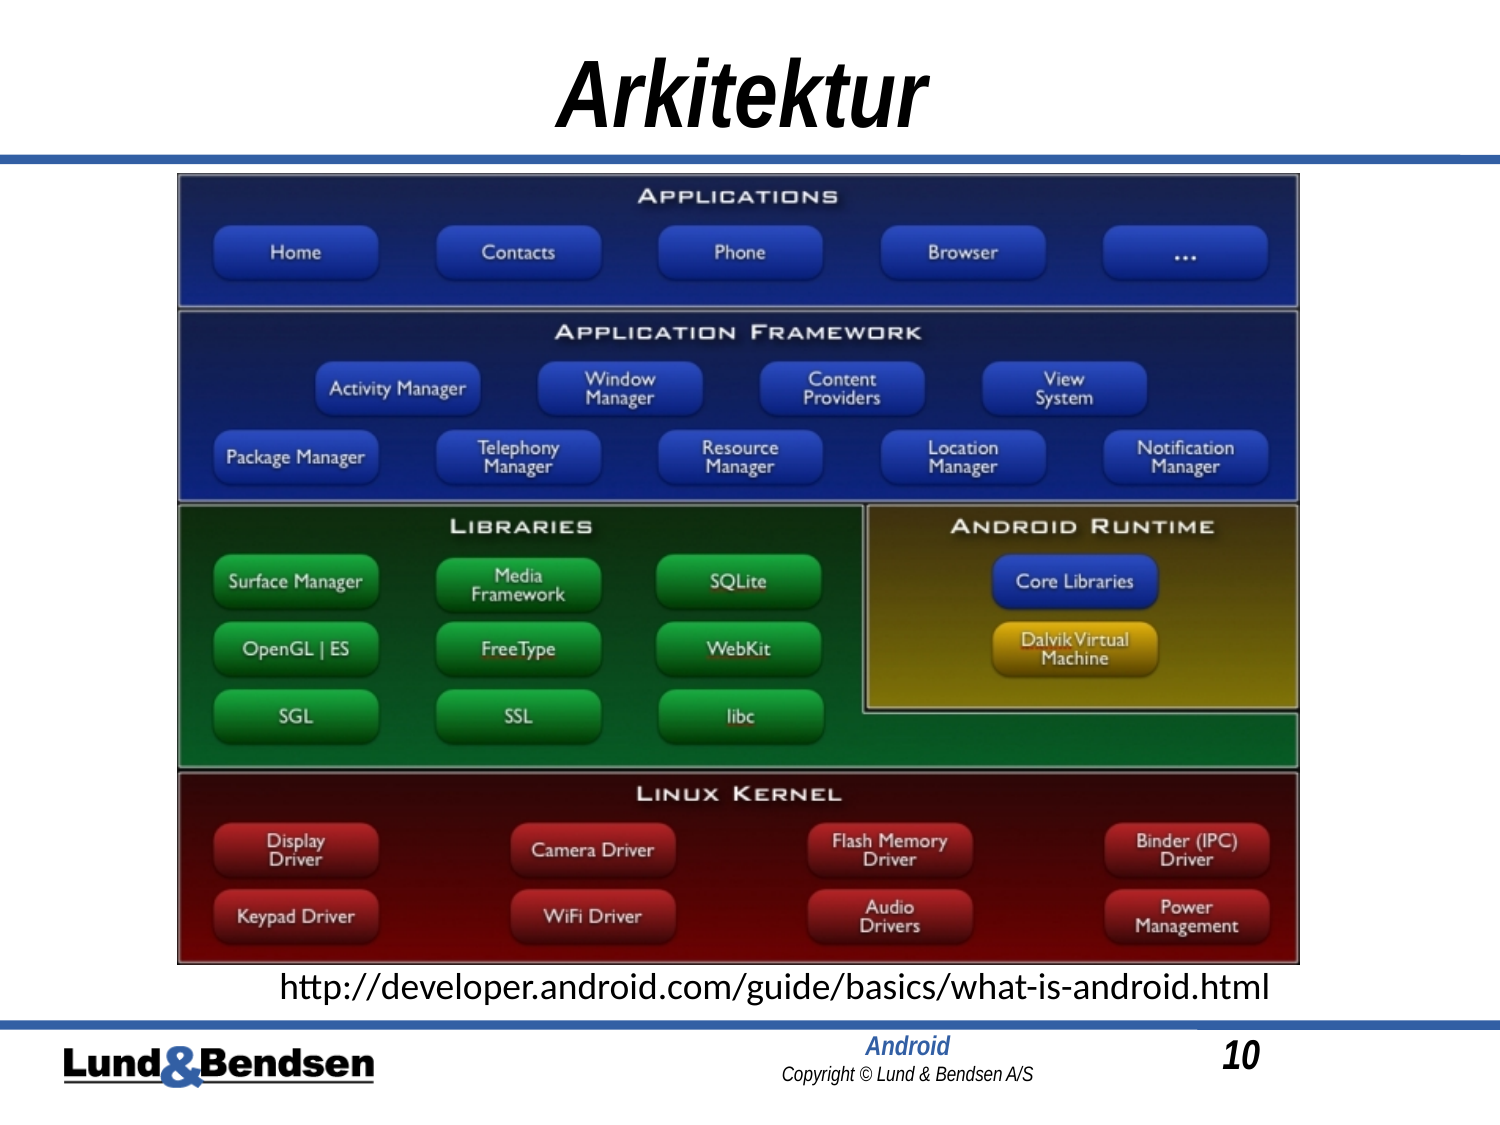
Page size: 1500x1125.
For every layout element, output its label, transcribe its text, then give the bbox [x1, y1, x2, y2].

picture [177, 173, 1300, 965]
title Arkitektur [47, 0, 1437, 213]
picture [61, 1043, 377, 1091]
text_box http://developer.android.com/guide/basics/what-is-android.html [193, 954, 1357, 1015]
